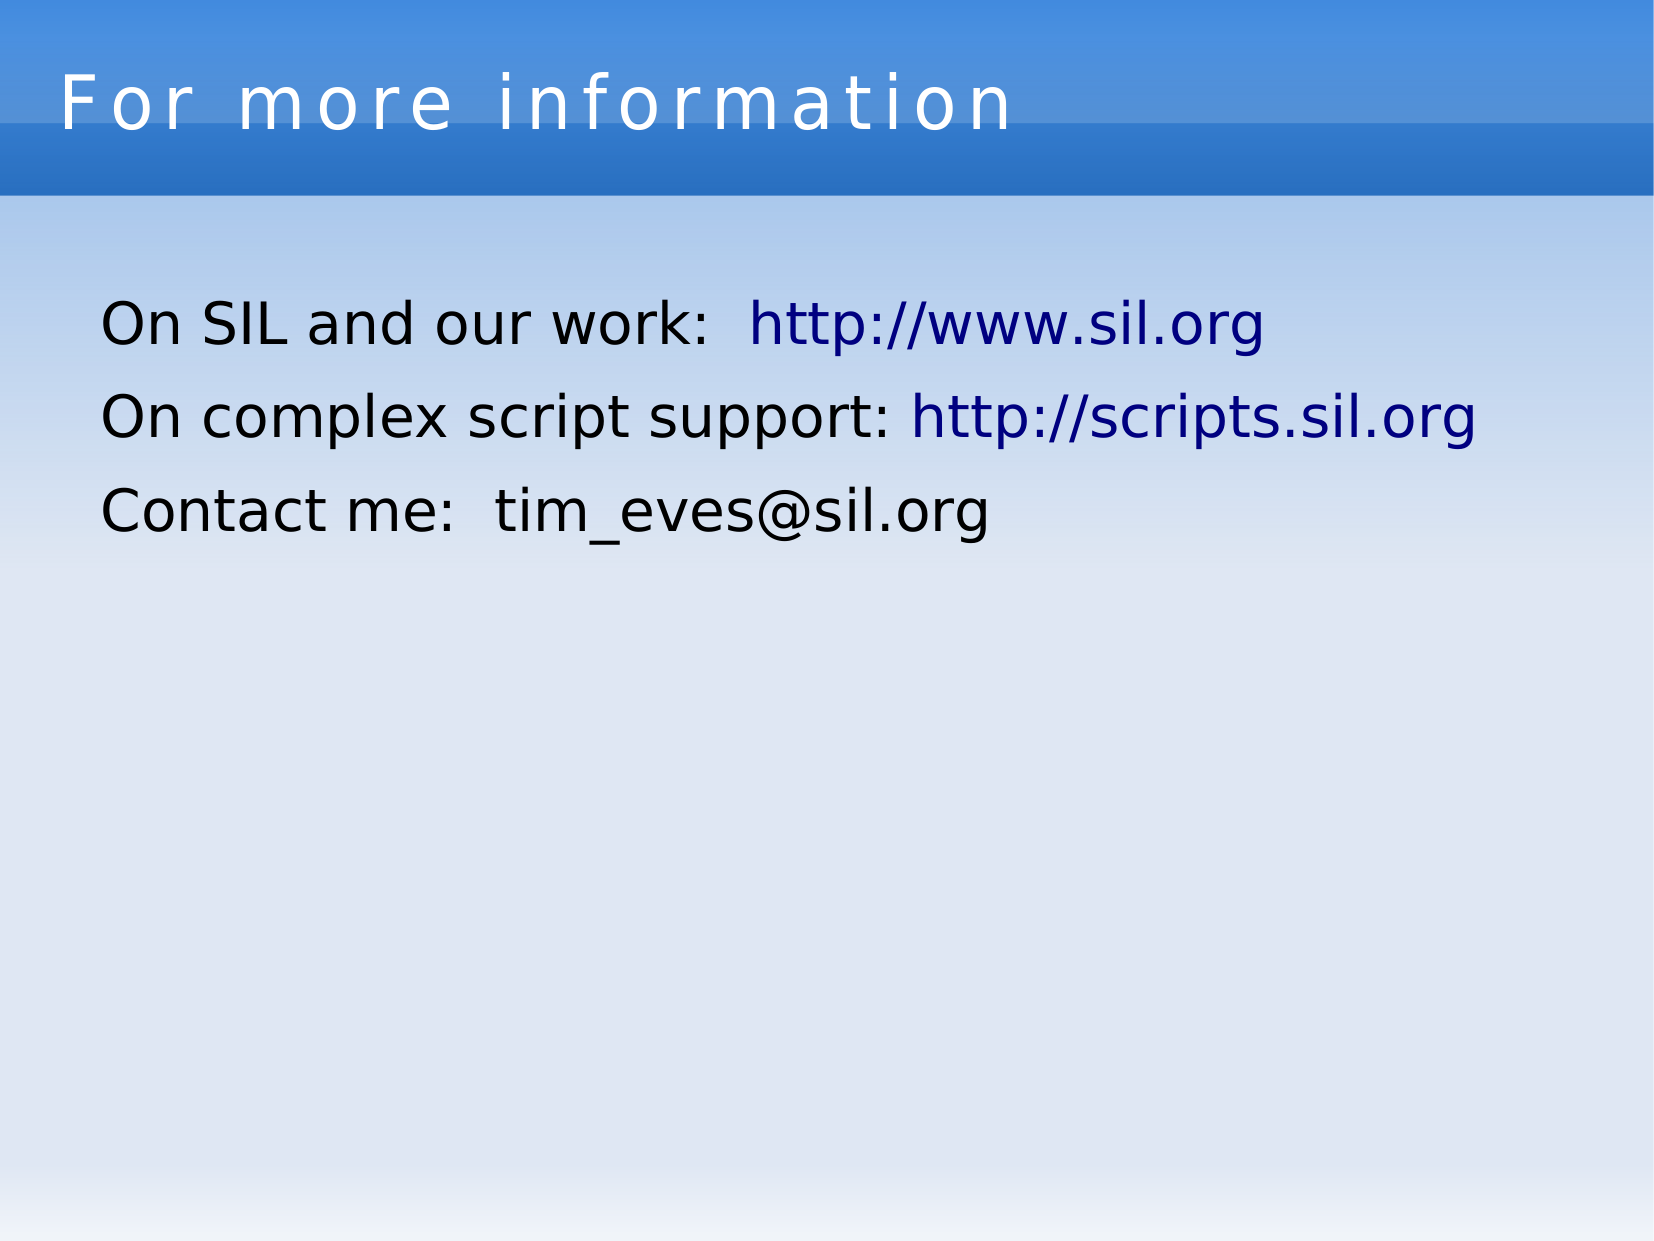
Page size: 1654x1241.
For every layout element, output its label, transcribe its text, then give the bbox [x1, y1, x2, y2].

title For more information [59, 29, 1270, 178]
picture [0, 0, 1654, 1241]
list On SIL and our work: http://www.sil.org On complex script support: http://scripts.sil.org Contact me: tim_eves@sil.org [82, 290, 1571, 1109]
